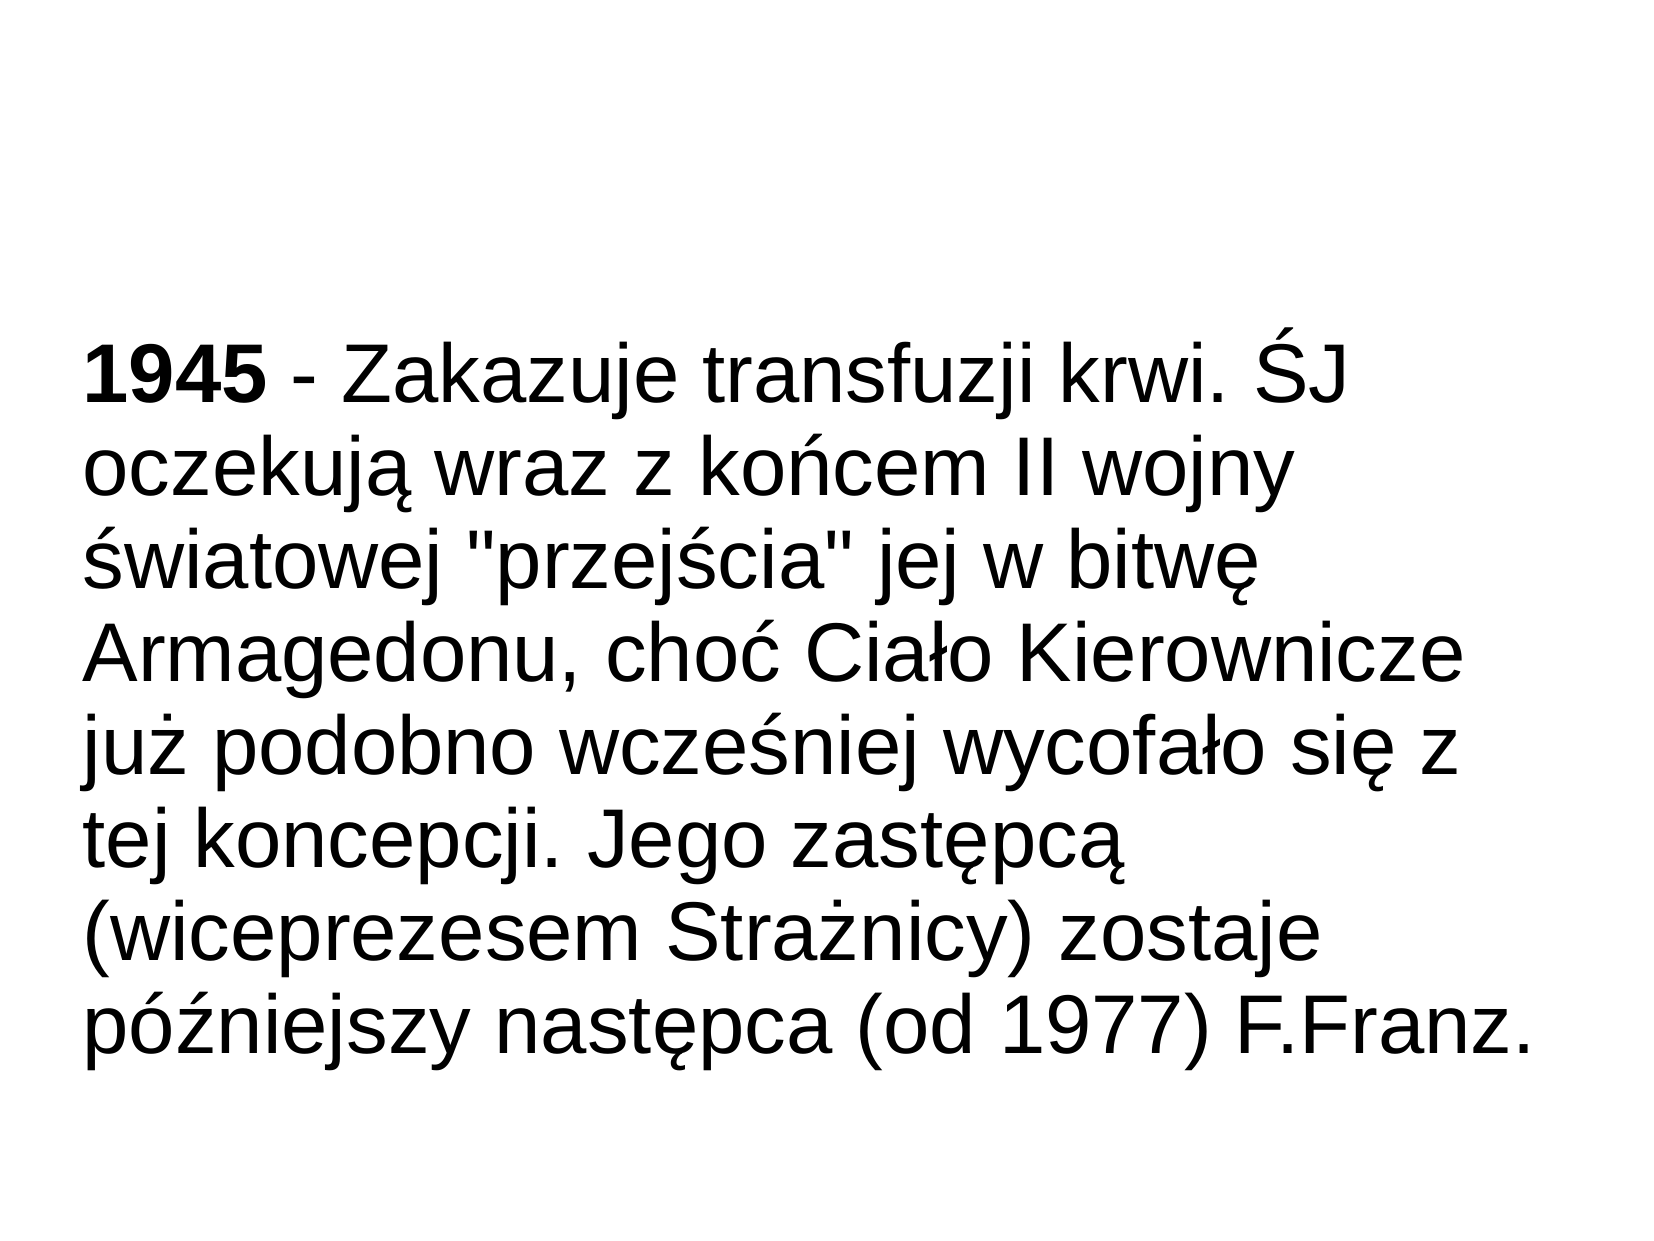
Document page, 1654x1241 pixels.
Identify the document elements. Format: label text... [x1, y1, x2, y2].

subtitle 1945 - Zakazuje transfuzji krwi. ŚJ oczekują wraz z końcem II wojny światowej "przejścia" jej w bitwę Armagedonu, choć Ciało Kierownicze już podobno wcześniej wycofało się z tej koncepcji. Jego zastępcą (wiceprezesem Strażnicy) zostaje późniejszy następca (od 1977) F.Franz. [82, 297, 1571, 1102]
